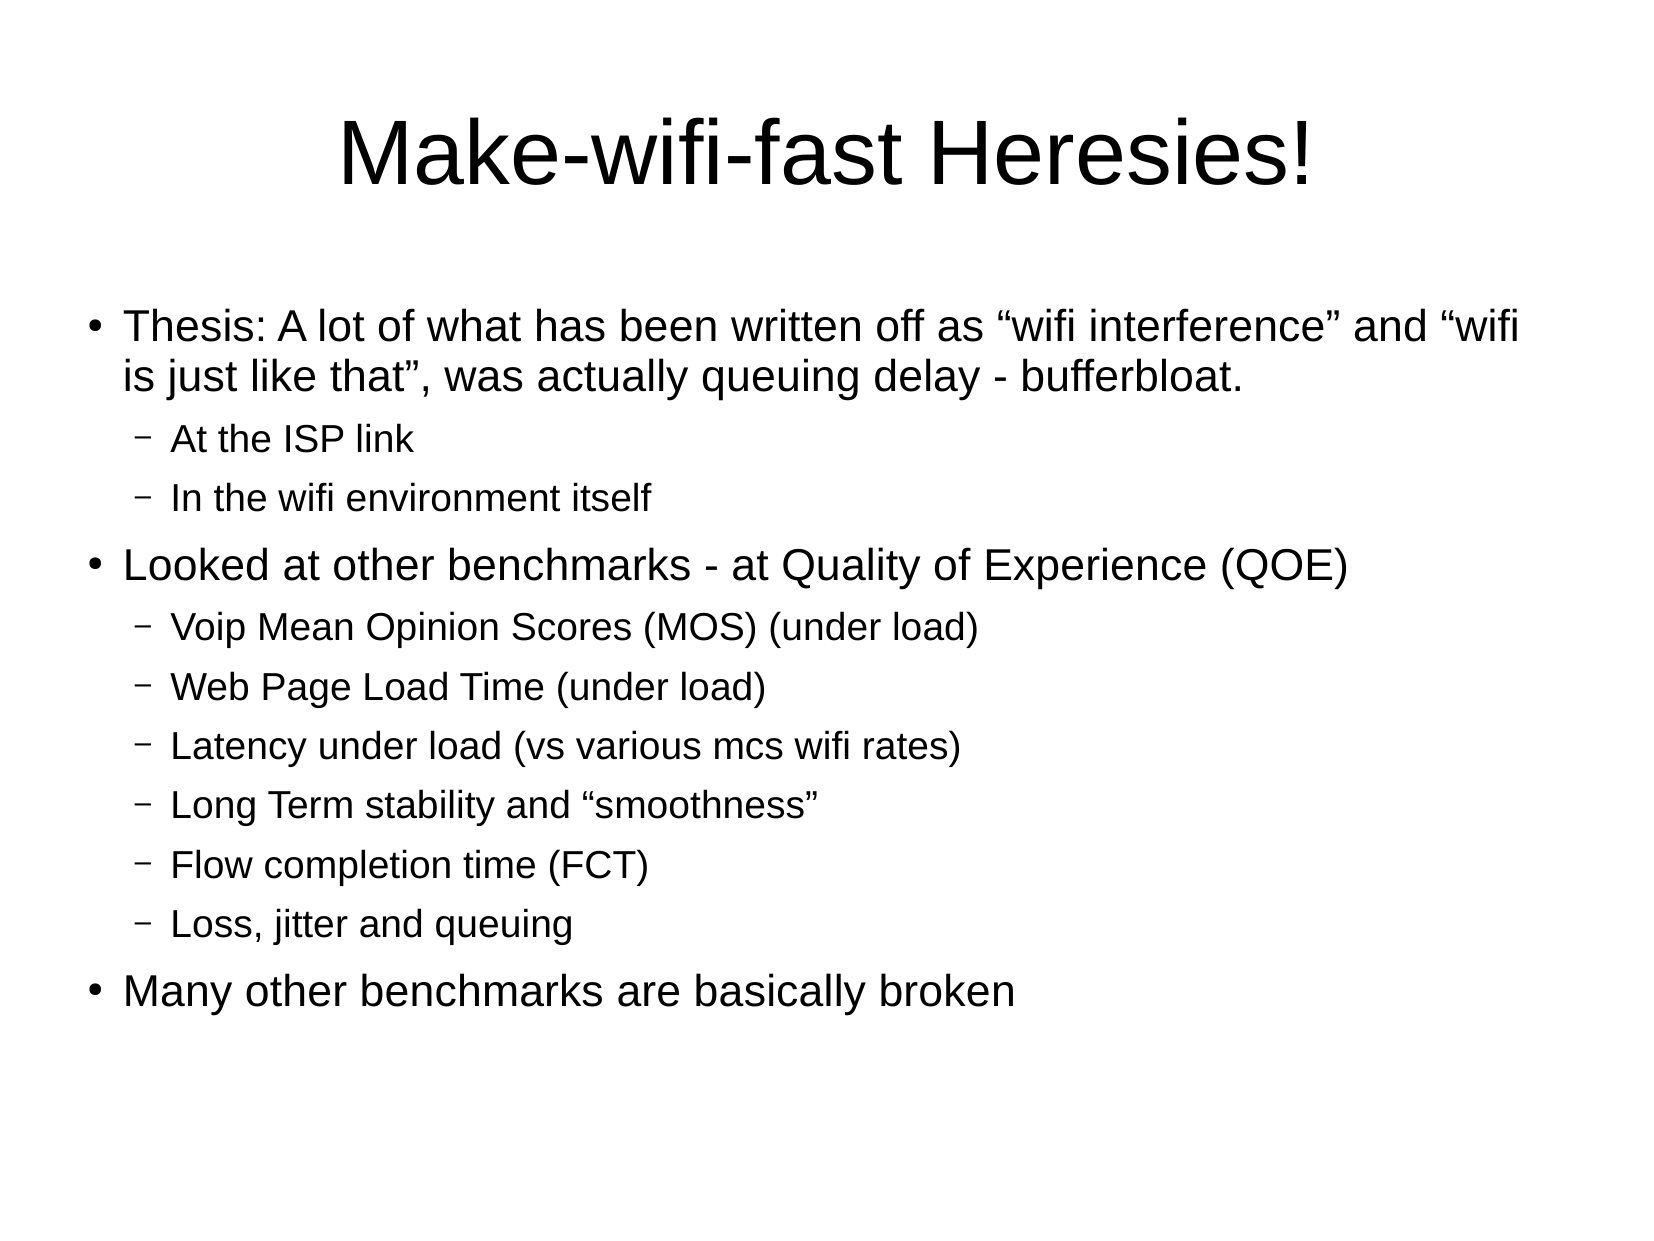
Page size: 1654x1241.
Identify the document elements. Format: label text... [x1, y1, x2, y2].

title Make-wifi-fast Heresies! [82, 49, 1571, 257]
list Thesis: A lot of what has been written off as “wifi interference” and “wifi is just like that”, was actually queuing delay - bufferbloat. At the ISP link In the wifi environment itself Looked at other benchmarks - at Quality of Experience (QOE) Voip Mean Opinion Scores (MOS) (under load) Web Page Load Time (under load) Latency under load (vs various mcs wifi rates) Long Term stability and “smoothness” Flow completion time (FCT) Loss, jitter and queuing Many other benchmarks are basically broken [75, 301, 1564, 1021]
